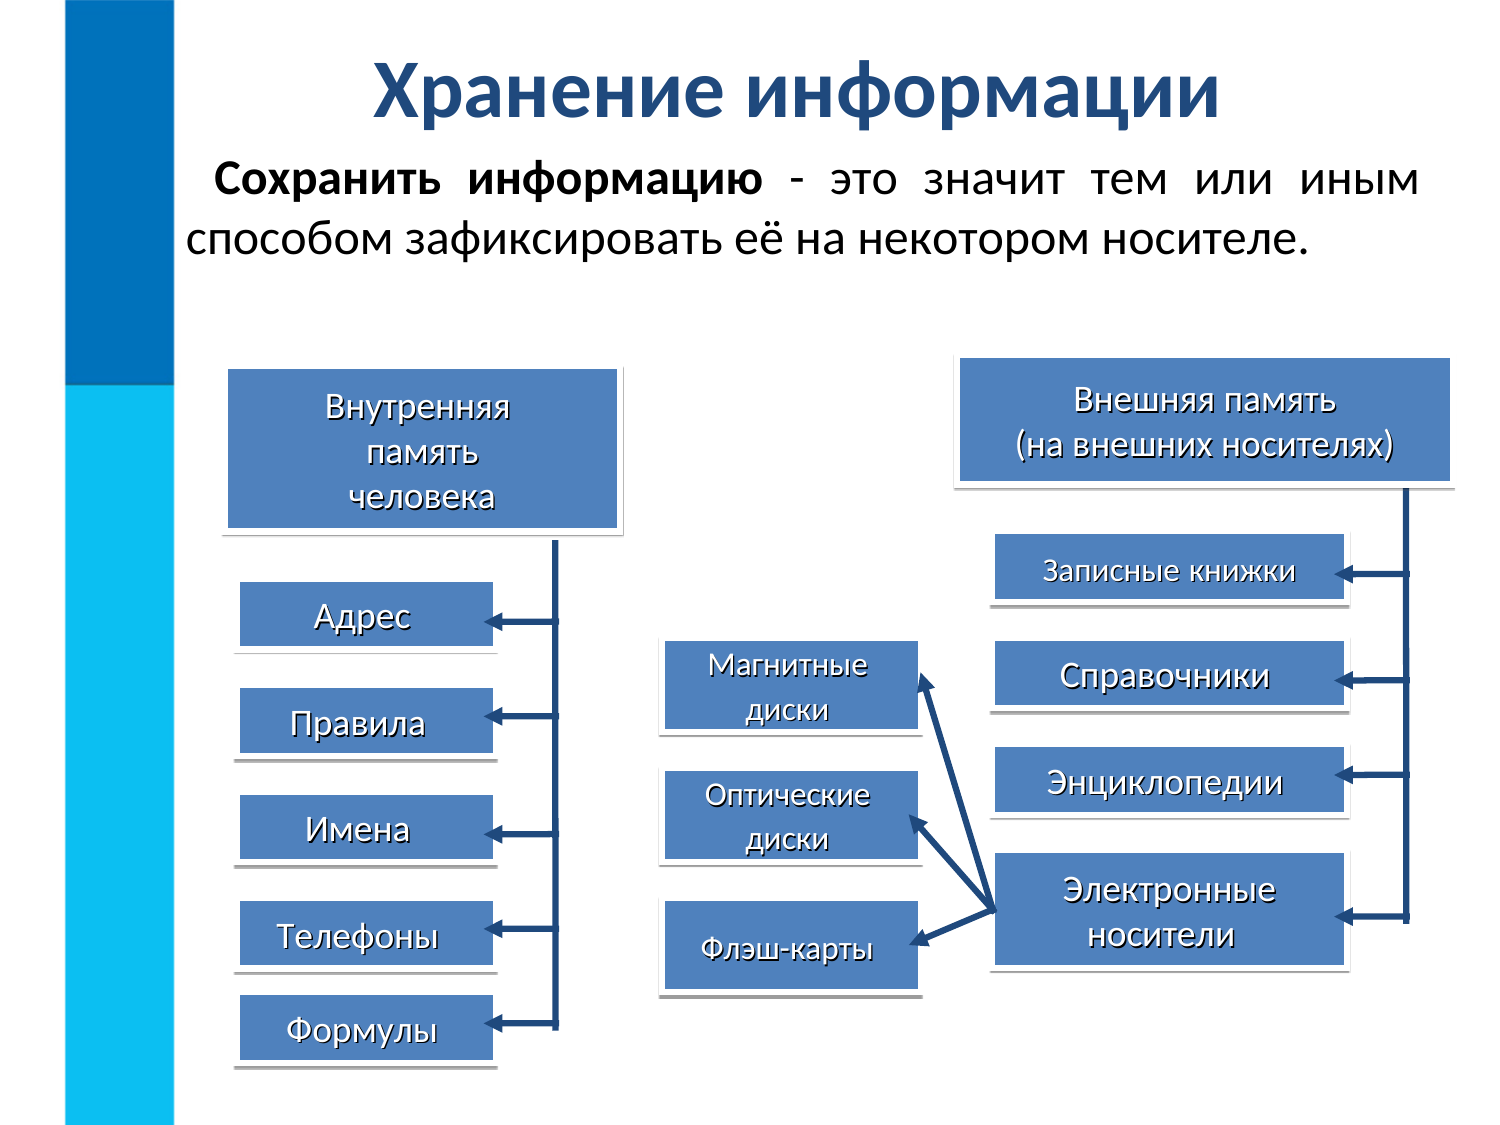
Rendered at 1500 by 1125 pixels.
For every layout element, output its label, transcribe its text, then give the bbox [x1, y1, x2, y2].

text_box Электронные носители [992, 850, 1347, 969]
text_box Телефоны [236, 897, 497, 969]
picture [0, 0, 1500, 1125]
text_box Внутренняя память человека [224, 366, 621, 532]
text_box Флэш-карты [661, 897, 922, 993]
text_box Сохранить информацию - это значит тем или иным способом зафиксировать её на некотором носителе. [171, 137, 1436, 273]
text_box Формулы [236, 992, 497, 1063]
text_box Хранение информации [171, 30, 1425, 137]
text_box Справочники [992, 637, 1347, 709]
text_box Имена [236, 791, 497, 863]
text_box Энциклопедии [992, 743, 1347, 815]
text_box Правила [236, 685, 497, 756]
text_box Записные книжки [992, 531, 1347, 603]
text_box Внешняя память (на внешних носителях) [956, 354, 1453, 485]
text_box Адрес [236, 578, 497, 650]
text_box Оптические диски [661, 767, 922, 863]
text_box Магнитные диски [661, 637, 922, 733]
